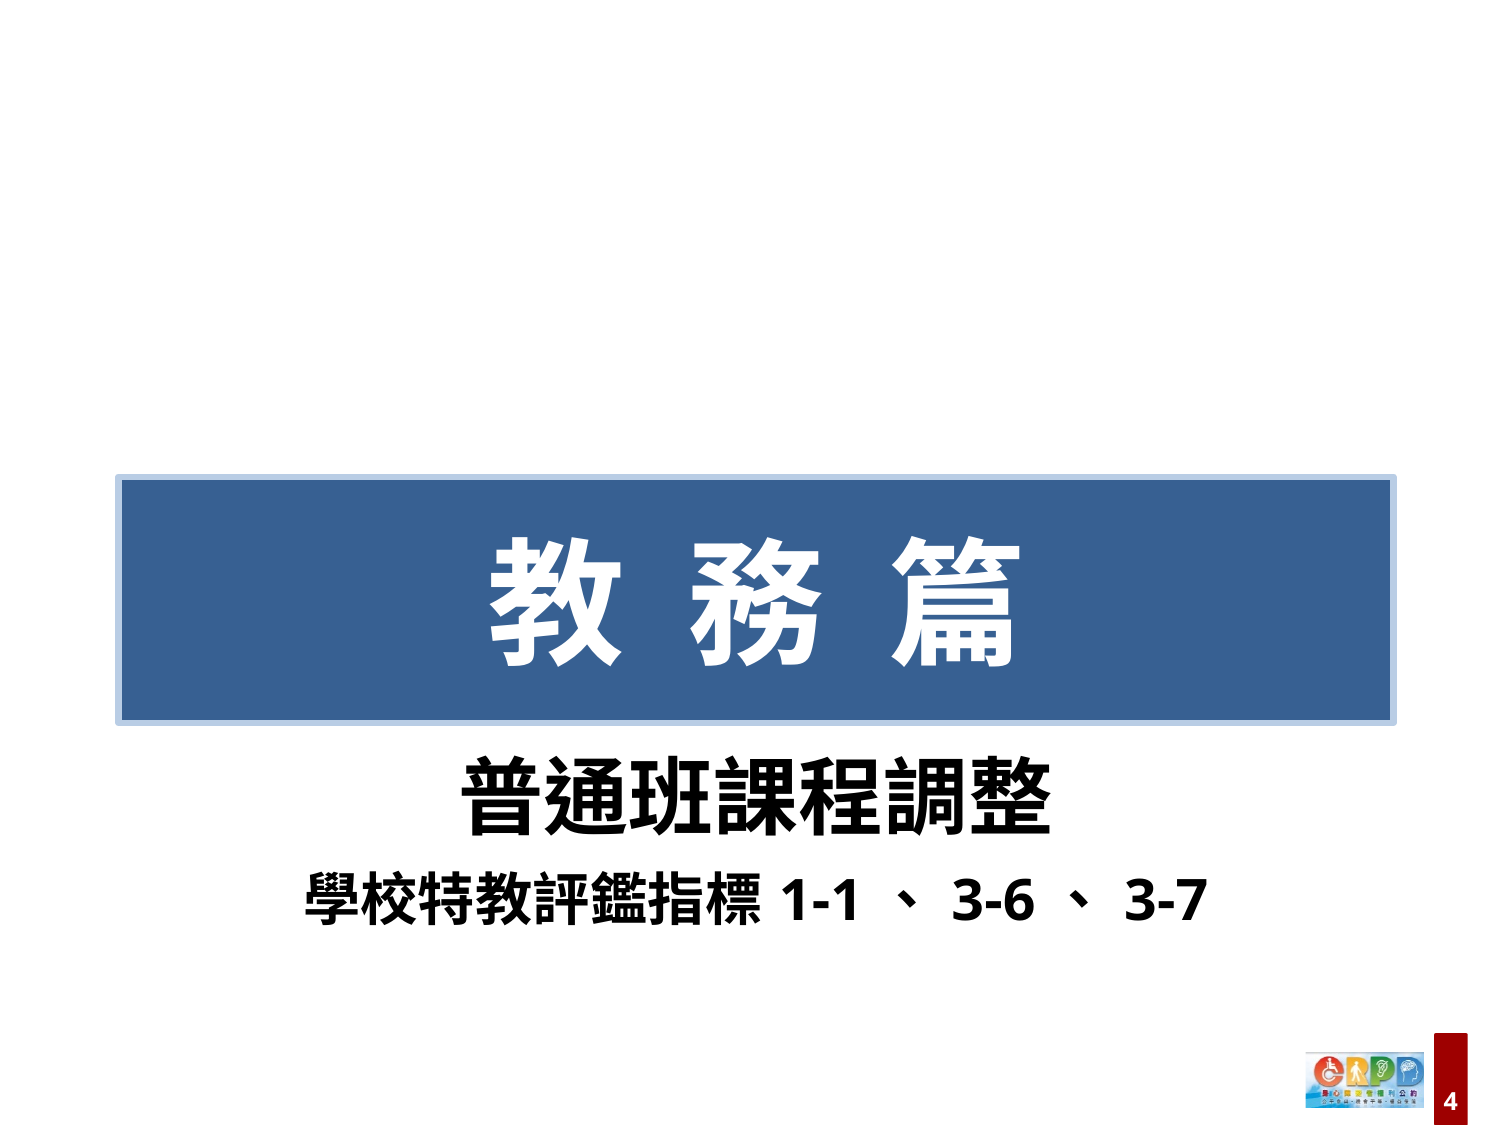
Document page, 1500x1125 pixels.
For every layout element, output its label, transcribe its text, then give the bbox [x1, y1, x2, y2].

list 教 務 篇 [112, 243, 1388, 490]
text_box 4 [1416, 1076, 1485, 1125]
